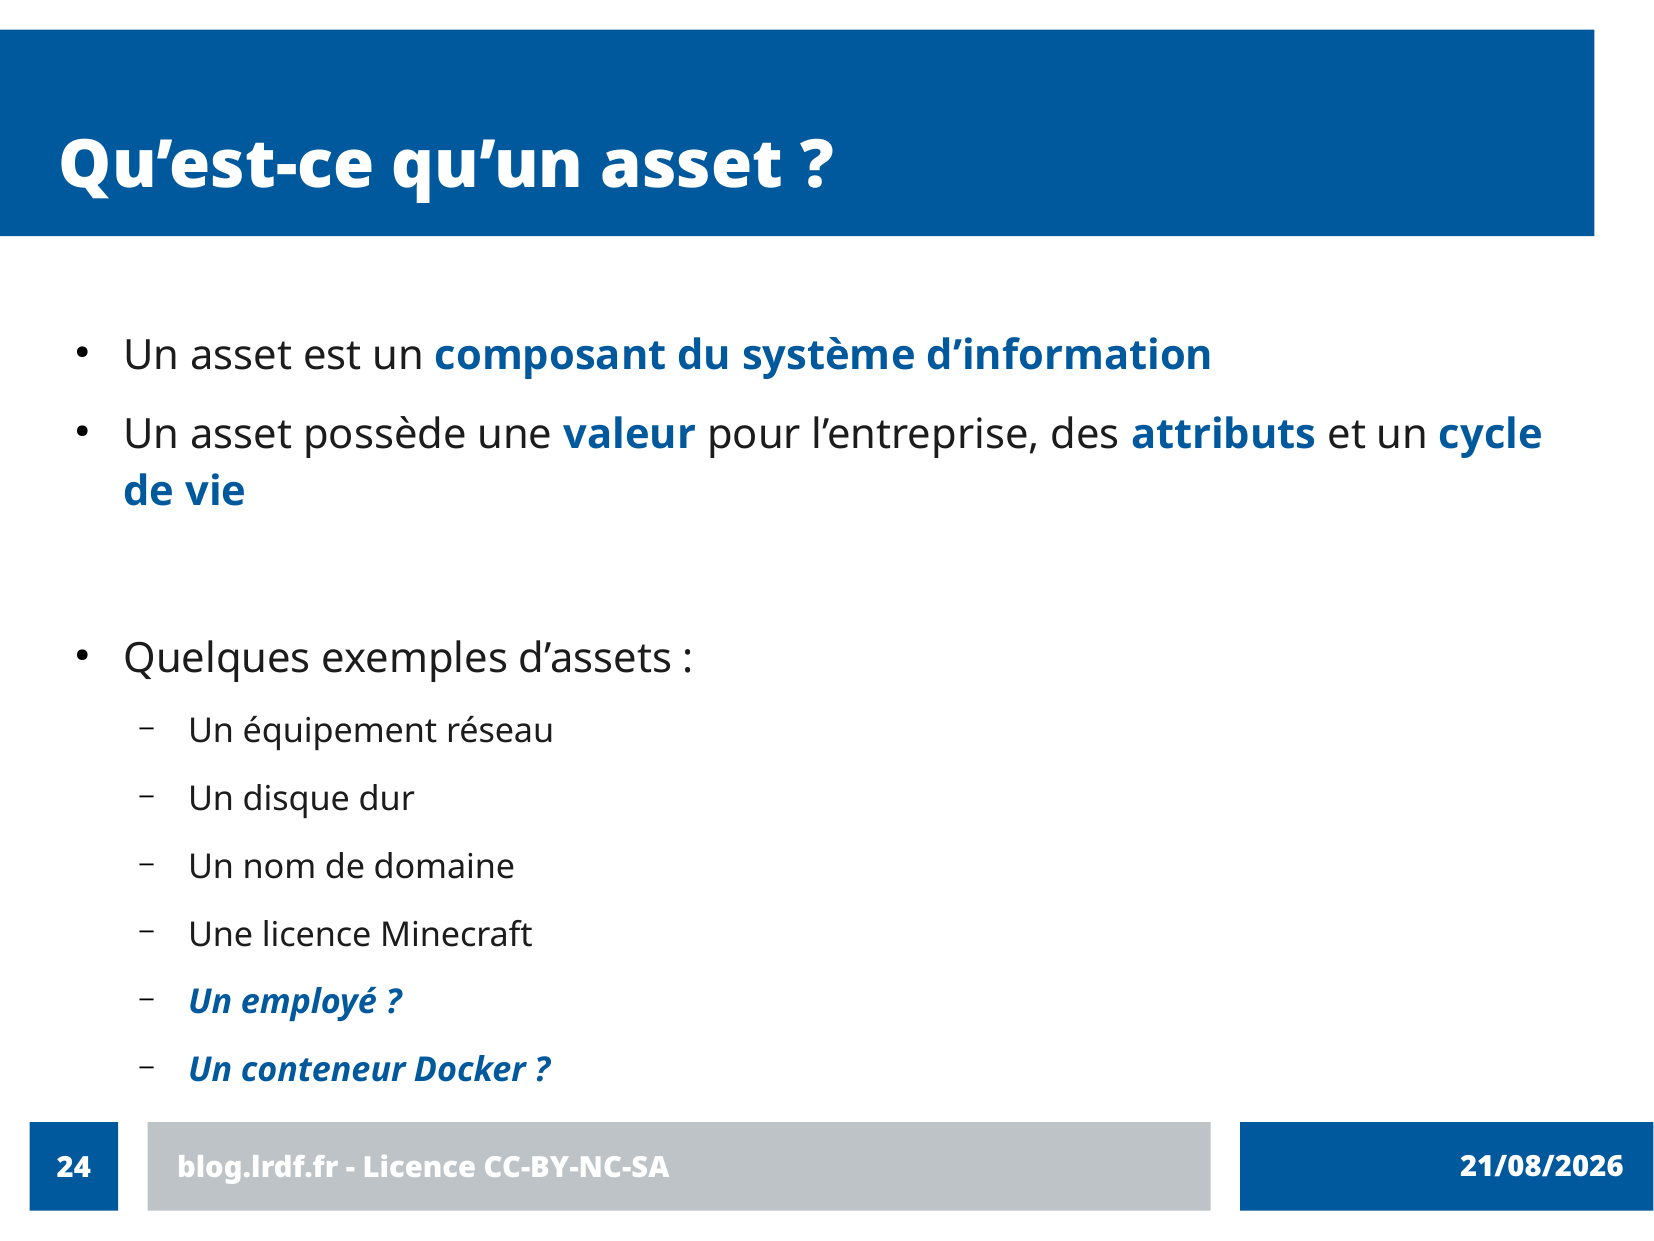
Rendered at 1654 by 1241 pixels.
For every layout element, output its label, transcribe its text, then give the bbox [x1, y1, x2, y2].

list Un asset est un composant du système d’information Un asset possède une valeur pour l’entreprise, des attributs et un cycle de vie Quelques exemples d’assets : Un équipement réseau Un disque dur Un nom de domaine Une licence Minecraft Un employé ? Un conteneur Docker ? [59, 324, 1565, 1093]
title Qu’est-ce qu’un asset ? [59, 59, 1595, 207]
